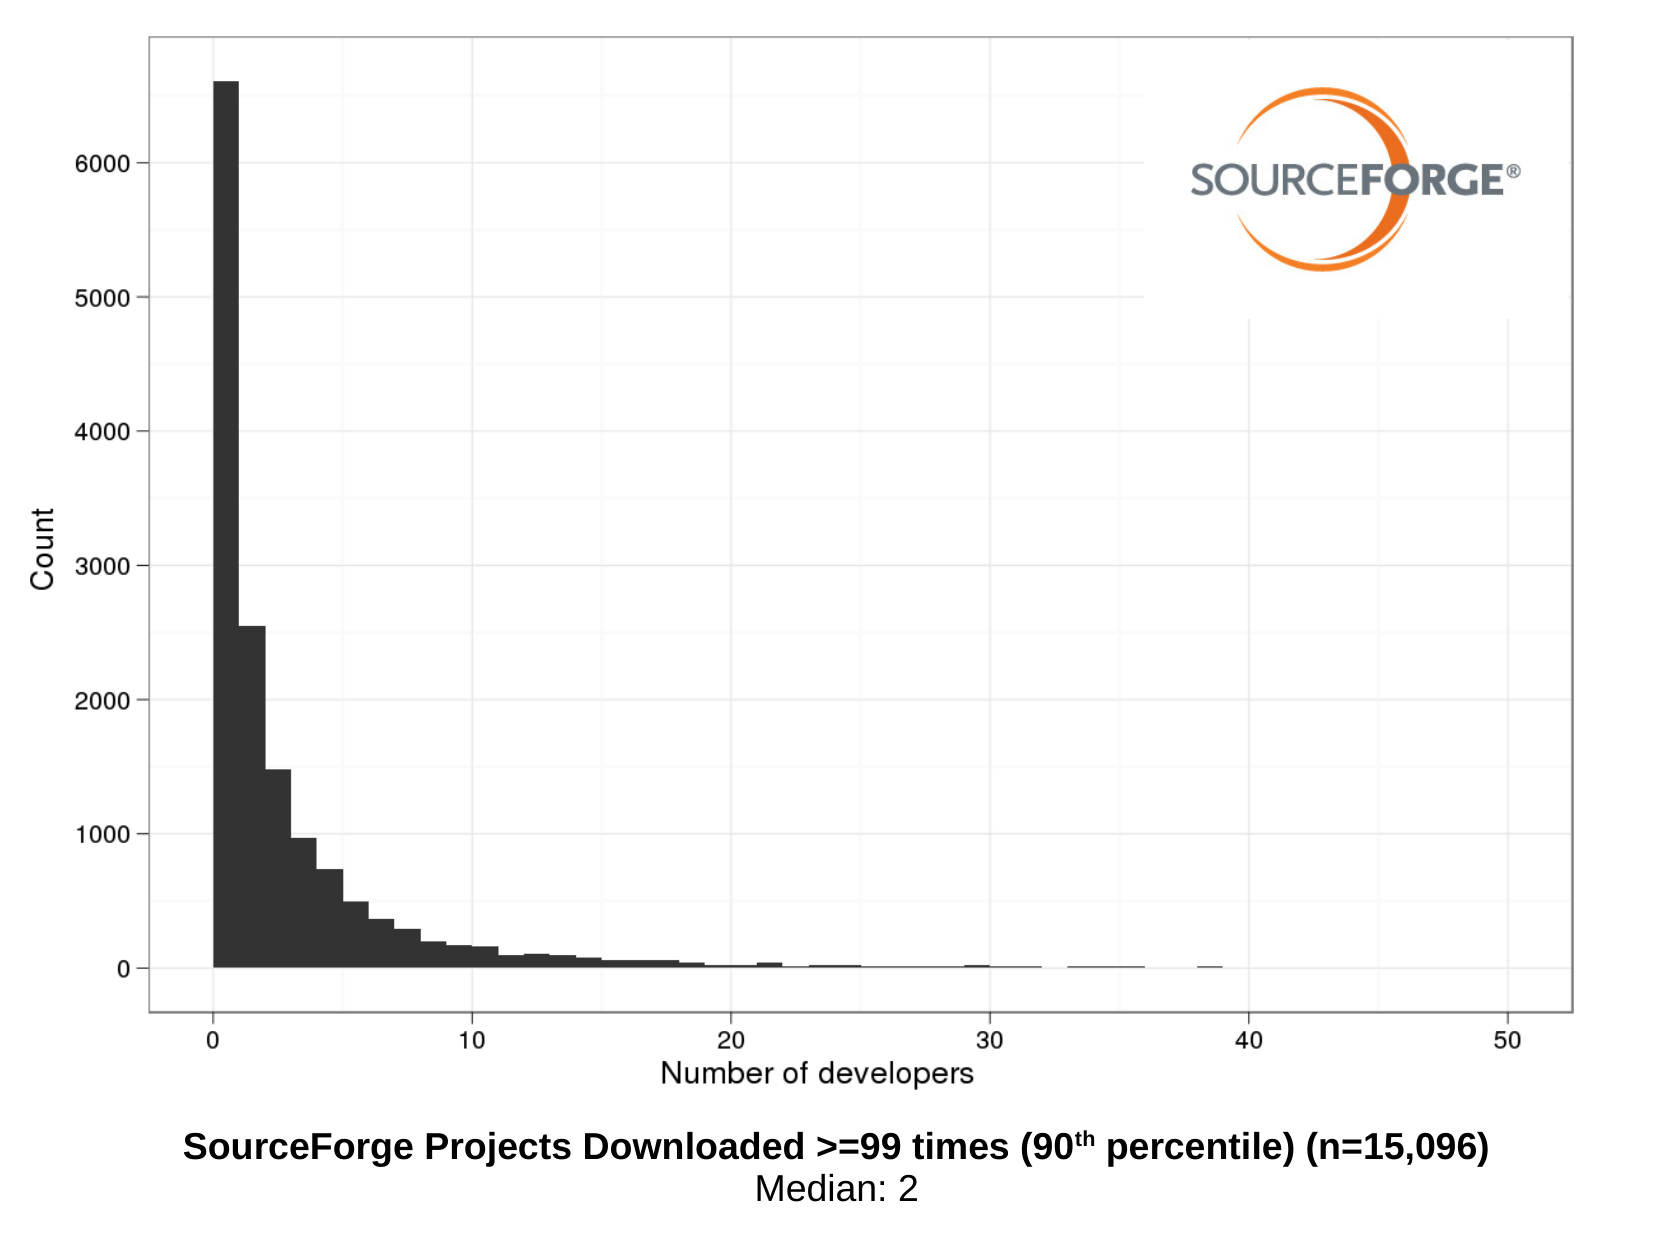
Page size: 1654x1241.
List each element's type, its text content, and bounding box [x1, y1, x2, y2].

picture [1, 0, 1630, 1121]
text_box SourceForge Projects Downloaded >=99 times (90th percentile) (n=15,096) Median: 2 [168, 1117, 1507, 1218]
